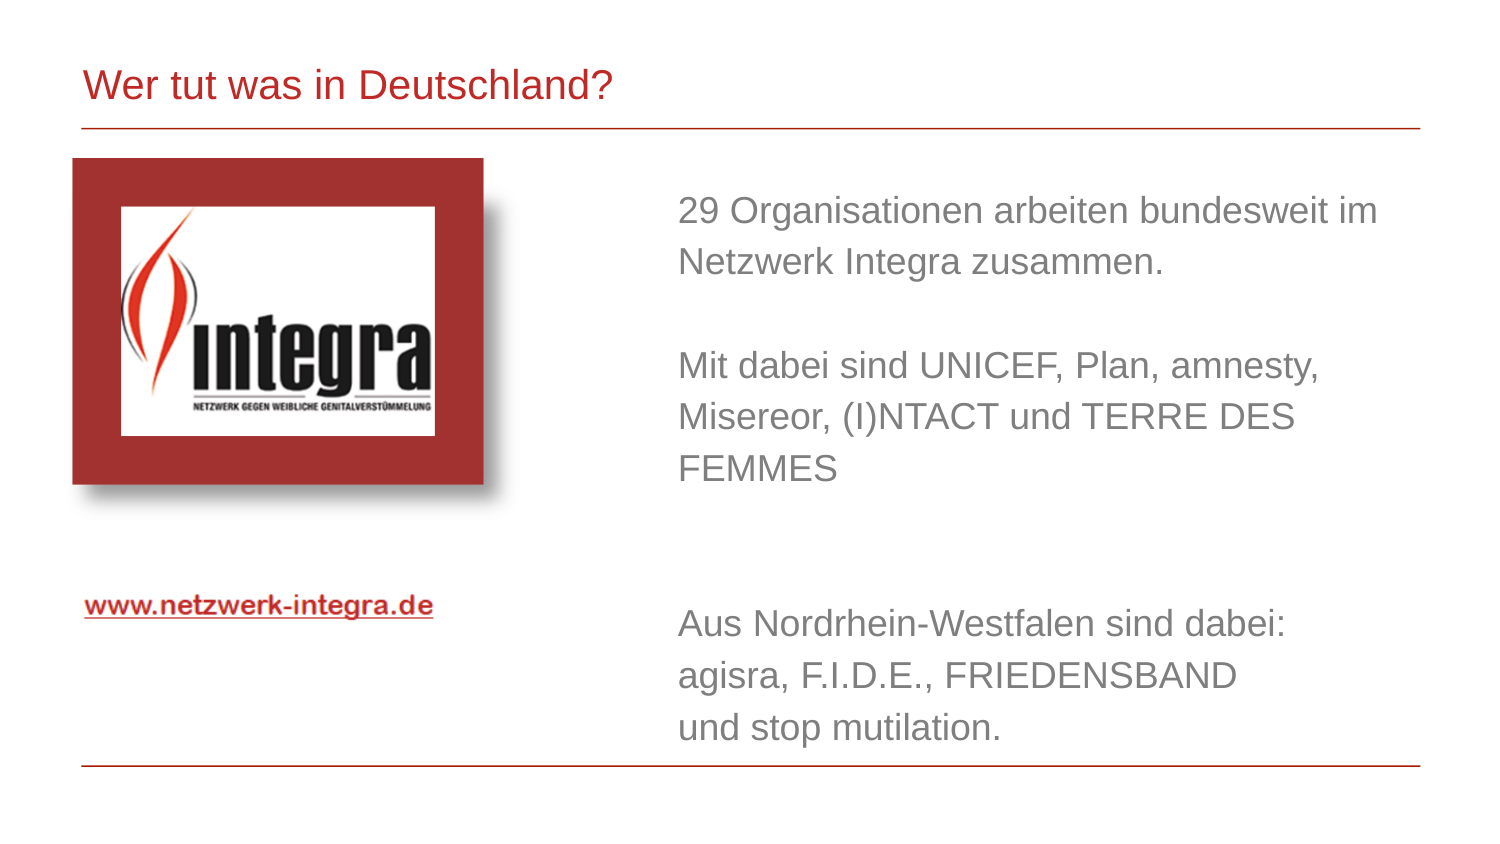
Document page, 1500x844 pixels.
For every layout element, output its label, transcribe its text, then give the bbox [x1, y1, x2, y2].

text_box Wer tut was in Deutschland? [67, 43, 1078, 117]
picture [59, 158, 526, 527]
picture [67, 577, 451, 716]
text_box 29 Organisationen arbeiten bundesweit im Netzwerk Integra zusammen. Mit dabei sind UNICEF, Plan, amnesty, Misereor, (I)NTACT und TERRE DES FEMMES Aus Nordrhein-Westfalen sind dabei: agisra, F.I.D.E., FRIEDENSBAND und stop mutilation. [662, 163, 1421, 656]
